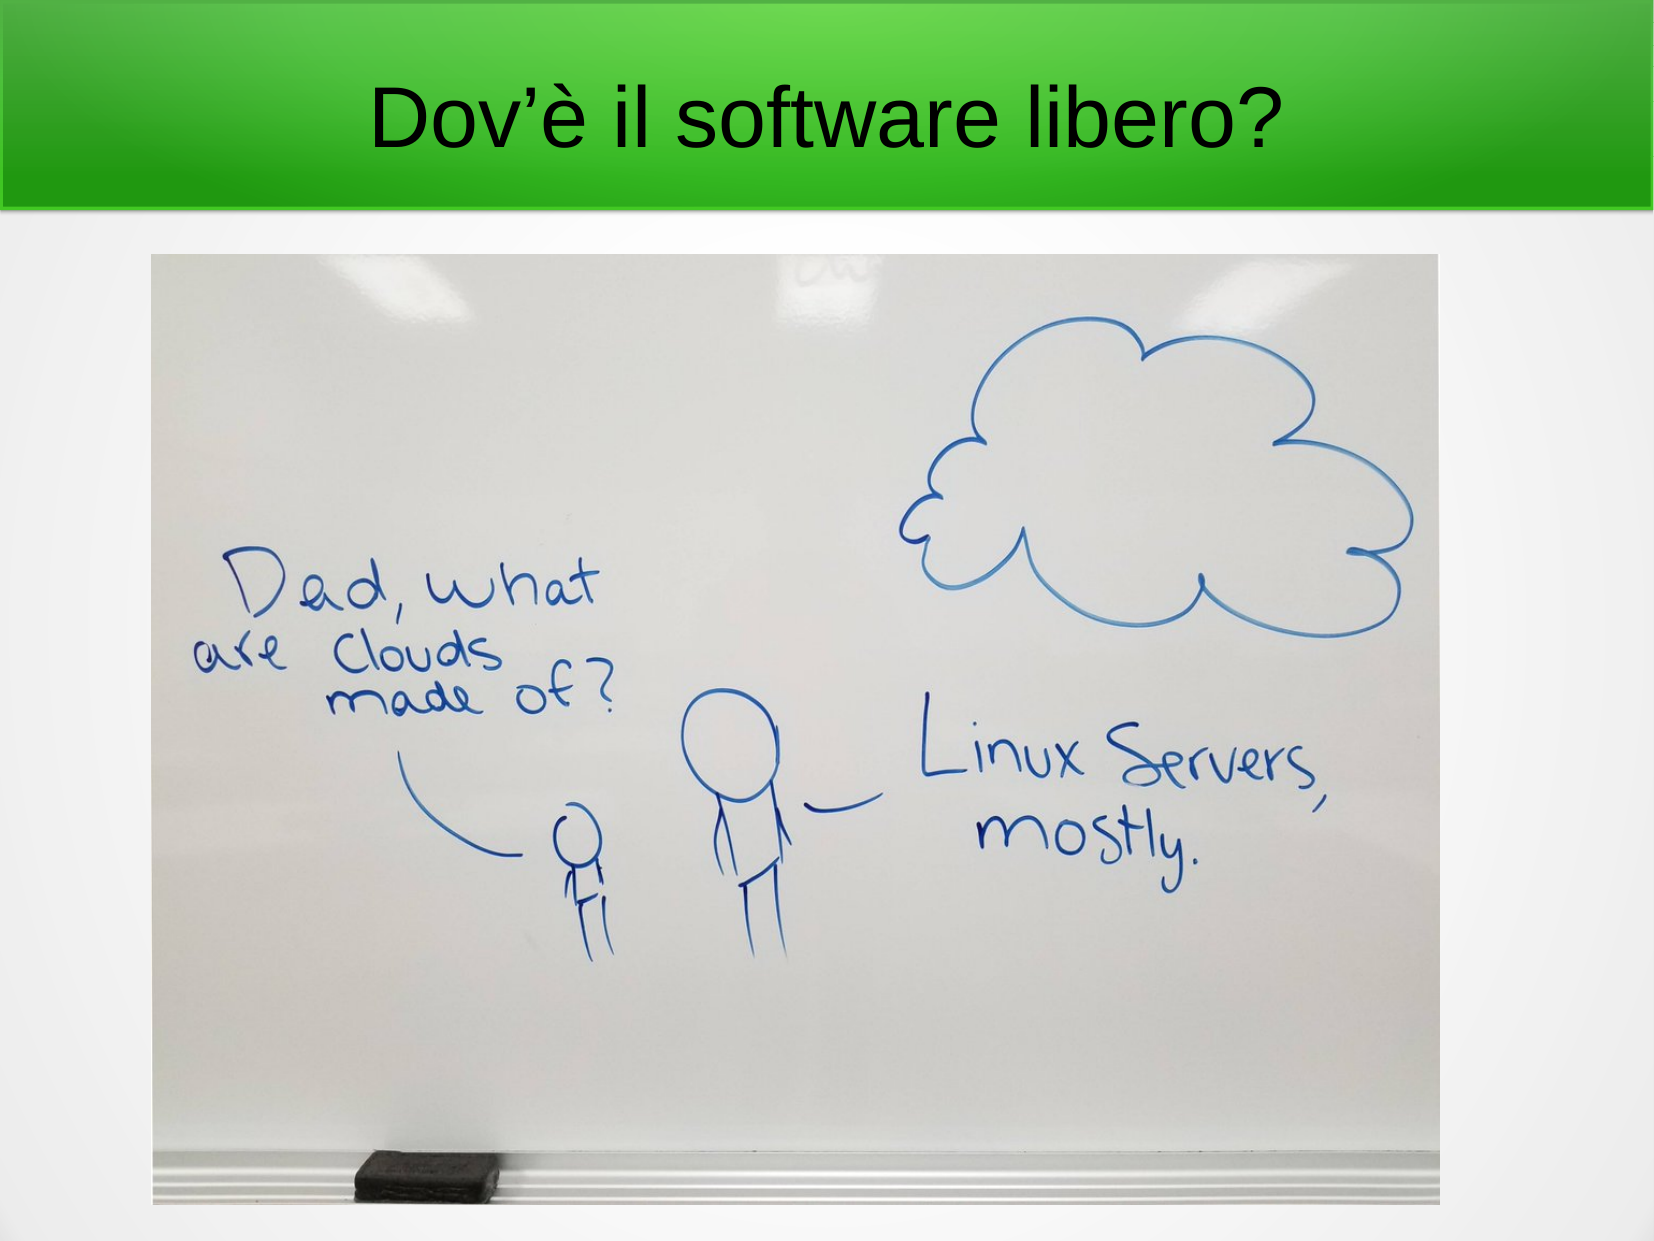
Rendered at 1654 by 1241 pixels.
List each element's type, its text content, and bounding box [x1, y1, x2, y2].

picture [151, 254, 1440, 1205]
title Dov’è il software libero? [82, 47, 1571, 189]
